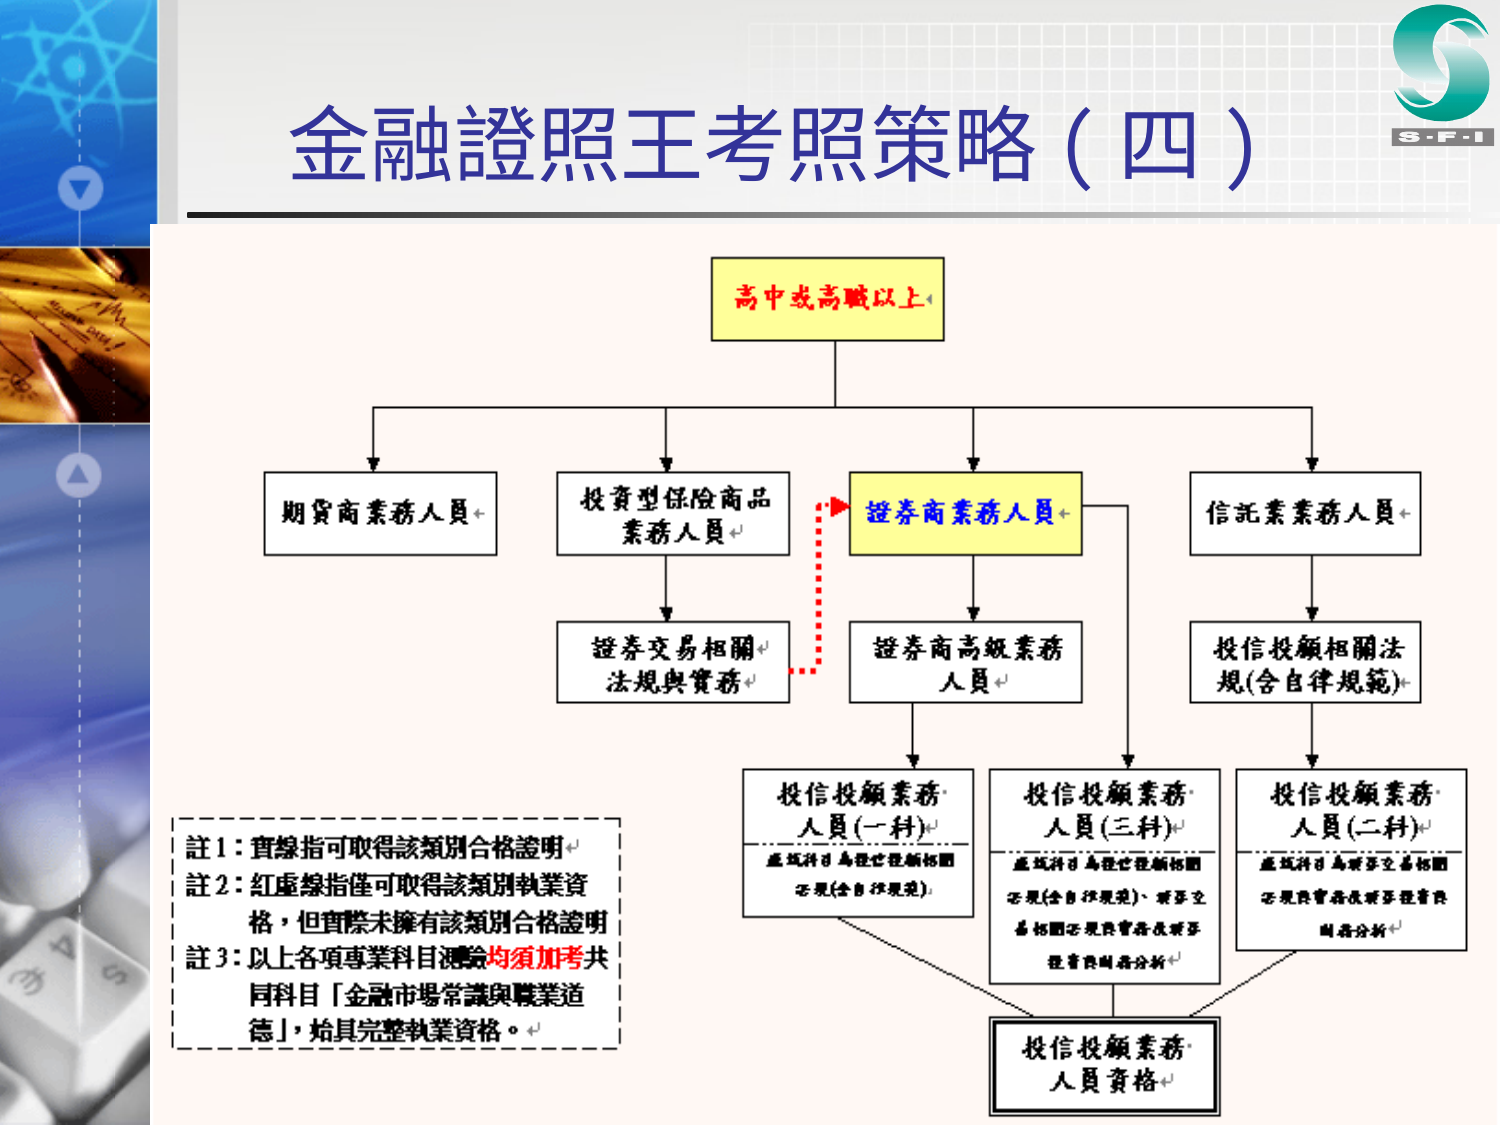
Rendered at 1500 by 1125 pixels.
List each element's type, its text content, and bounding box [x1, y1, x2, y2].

chart [150, 224, 1500, 1125]
picture [0, 0, 1500, 1125]
title 金融證照王考照策略(四) [188, 101, 1363, 201]
